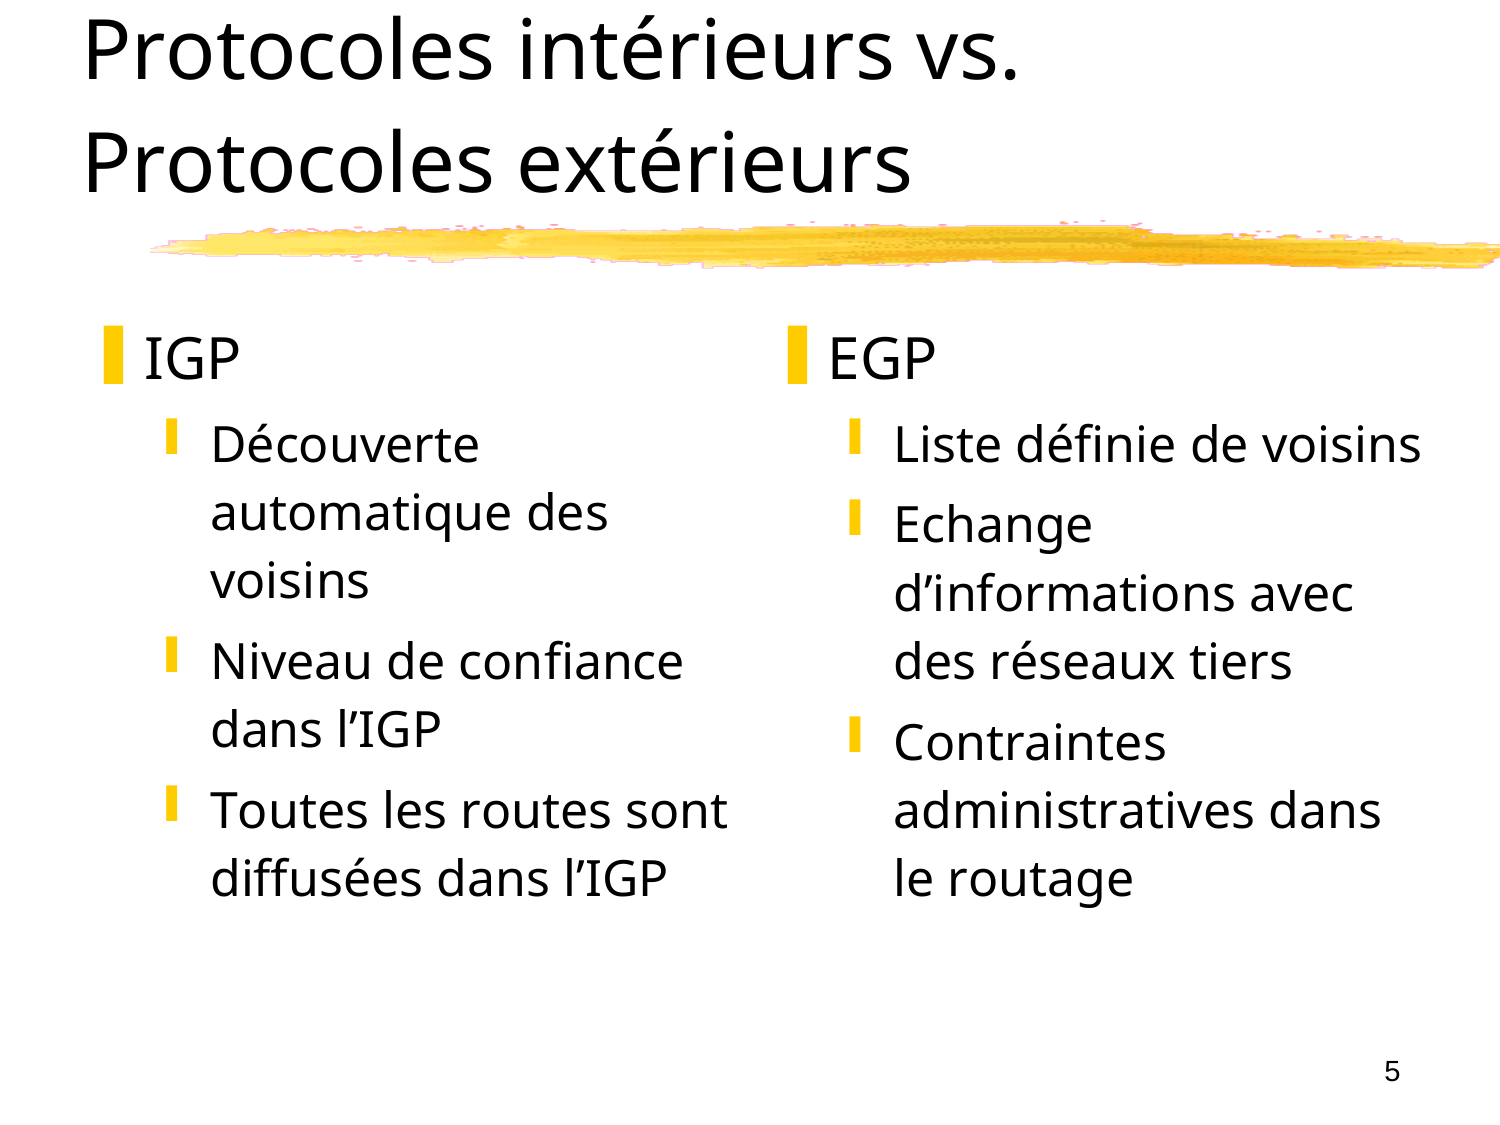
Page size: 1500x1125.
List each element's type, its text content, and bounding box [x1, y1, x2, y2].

list IGP Découverte automatique des voisins Niveau de confiance dans l’IGP Toutes les routes sont diffusées dans l’IGP [74, 309, 758, 995]
list EGP Liste définie de voisins Echange d’informations avec des réseaux tiers Contraintes administratives dans le routage [758, 309, 1450, 1082]
picture [150, 215, 1500, 279]
title Protocoles intérieurs vs. Protocoles extérieurs [66, 9, 1342, 225]
